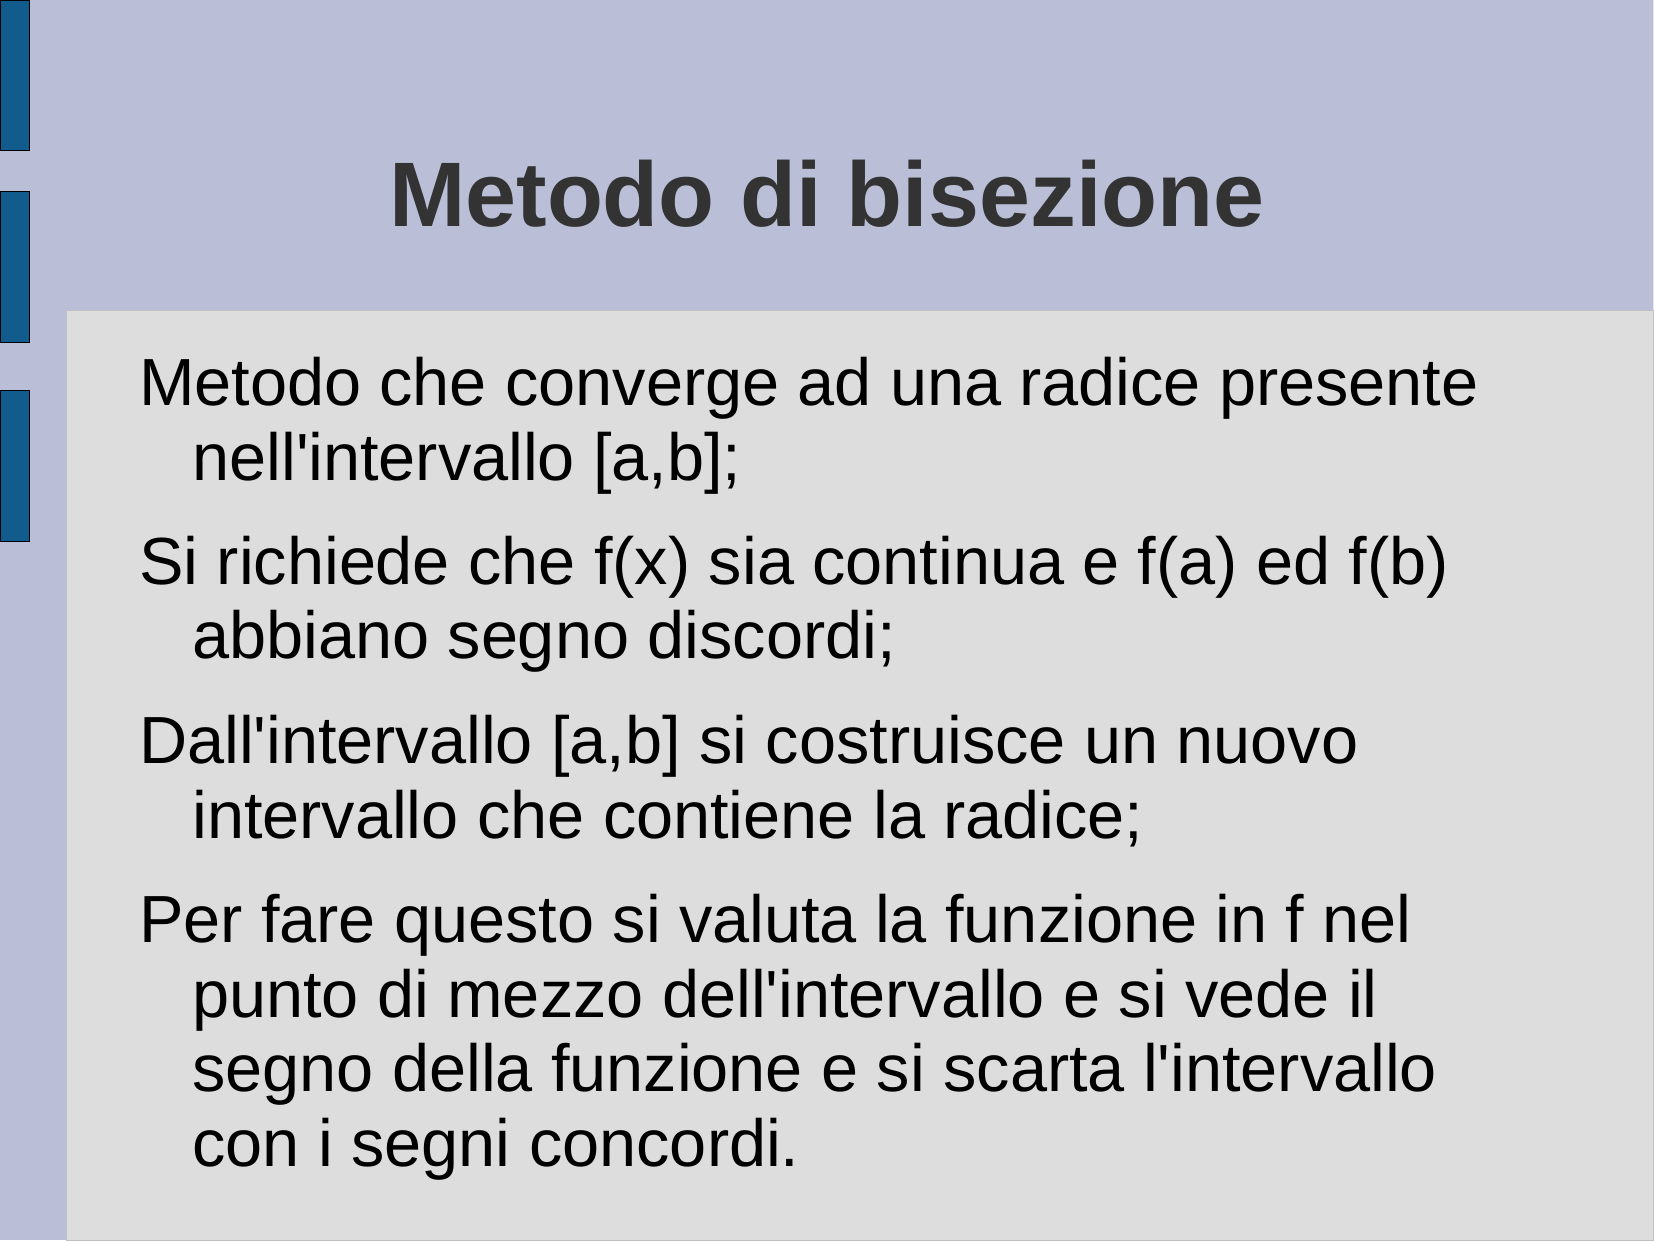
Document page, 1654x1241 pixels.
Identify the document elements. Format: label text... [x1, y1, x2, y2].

list Metodo che converge ad una radice presente nell'intervallo [a,b]; Si richiede che f(x) sia continua e f(a) ed f(b) abbiano segno discordi; Dall'intervallo [a,b] si costruisce un nuovo intervallo che contiene la radice; Per fare questo si valuta la funzione in f nel punto di mezzo dell'intervallo e si vede il segno della funzione e si scarta l'intervallo con i segni concordi. [121, 344, 1534, 1182]
title Metodo di bisezione [121, 91, 1534, 299]
